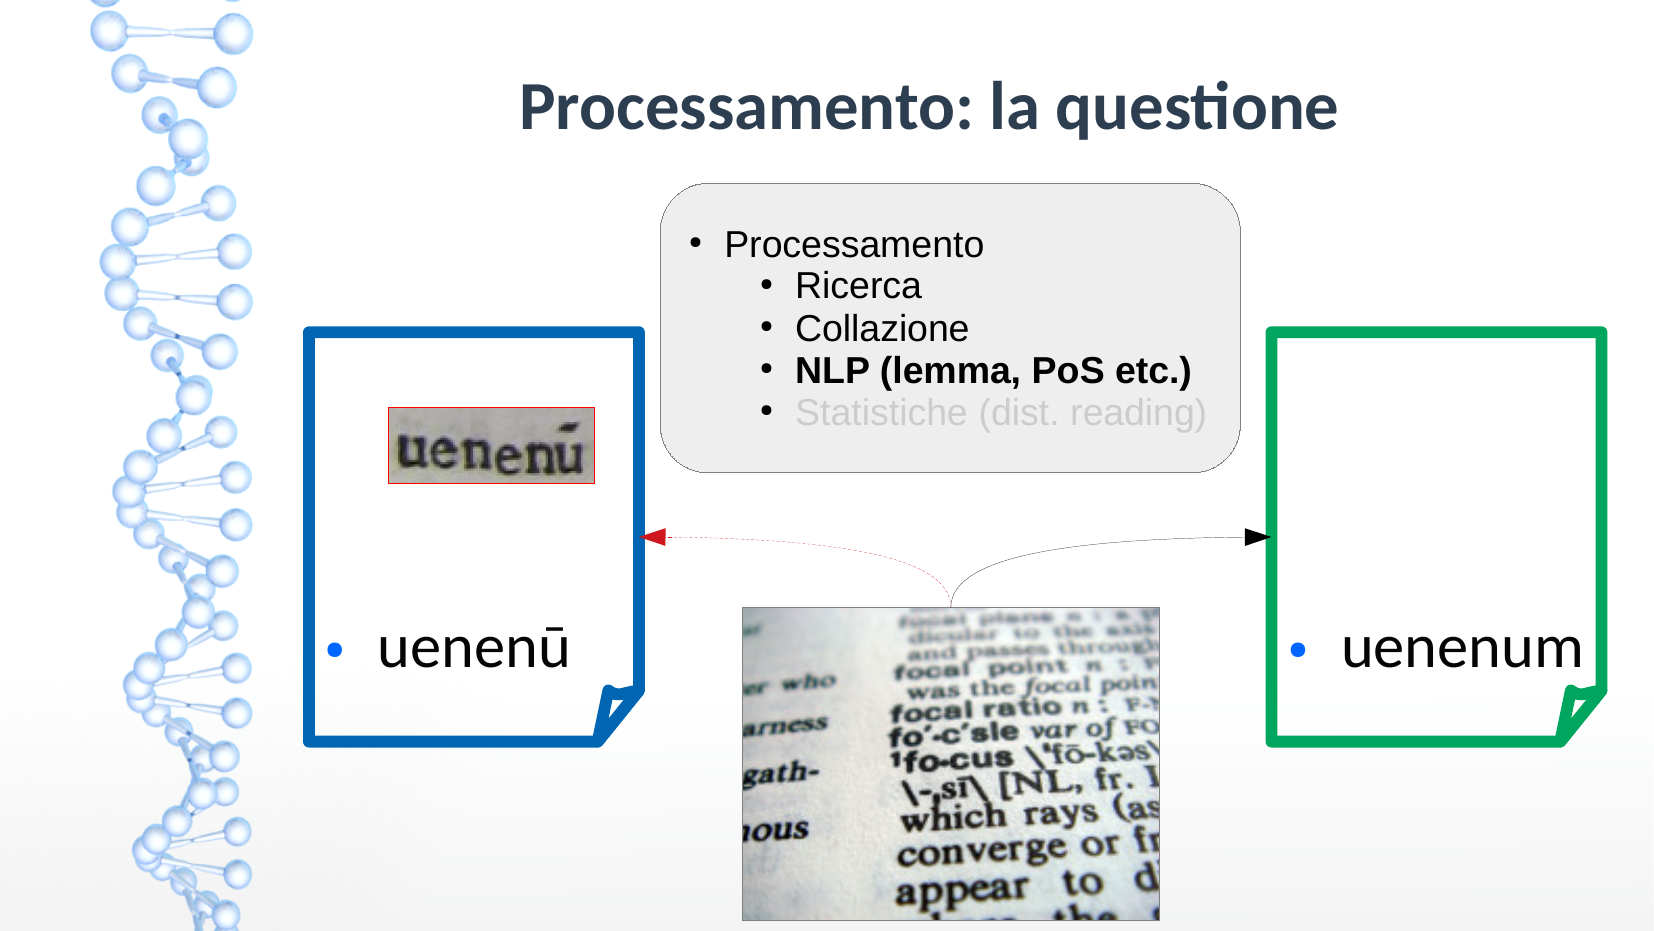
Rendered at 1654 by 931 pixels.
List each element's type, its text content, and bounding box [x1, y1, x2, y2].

list uenenū [315, 620, 626, 703]
text_box Processamento Ricerca Collazione NLP (lemma, PoS etc.) Statistiche (dist. reading) [660, 183, 1241, 473]
list uenenum [1270, 620, 1590, 703]
title Processamento: la questione [265, 35, 1595, 189]
picture [0, 0, 1654, 931]
